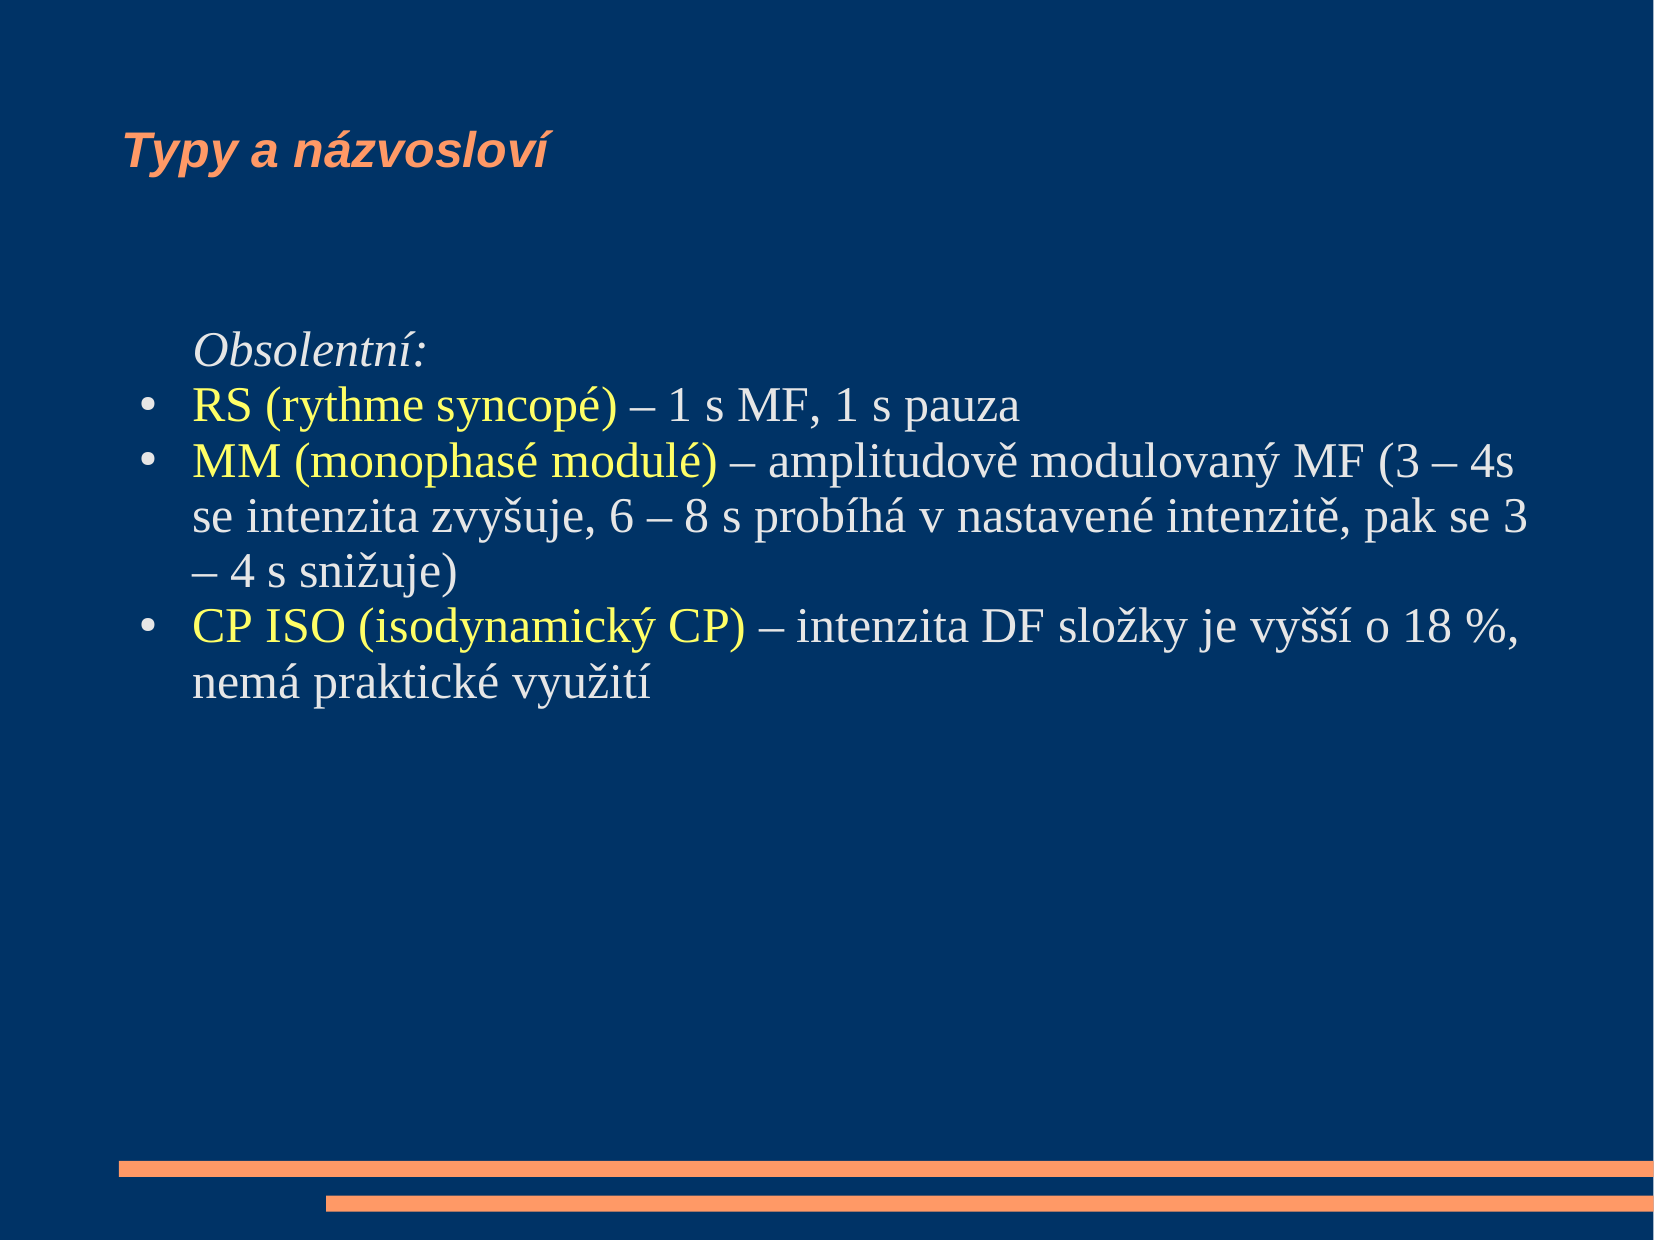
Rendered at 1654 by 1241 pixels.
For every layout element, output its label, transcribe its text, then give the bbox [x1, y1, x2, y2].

list Obsolentní: RS (rythme syncopé) – 1 s MF, 1 s pauza MM (monophasé modulé) – amplitudově modulovaný MF (3 – 4s se intenzita zvyšuje, 6 – 8 s probíhá v nastavené intenzitě, pak se 3 – 4 s snižuje) CP ISO (isodynamický CP) – intenzita DF složky je vyšší o 18 %, nemá praktické využití [121, 322, 1561, 1132]
title Typy a názvosloví [121, 46, 1534, 254]
